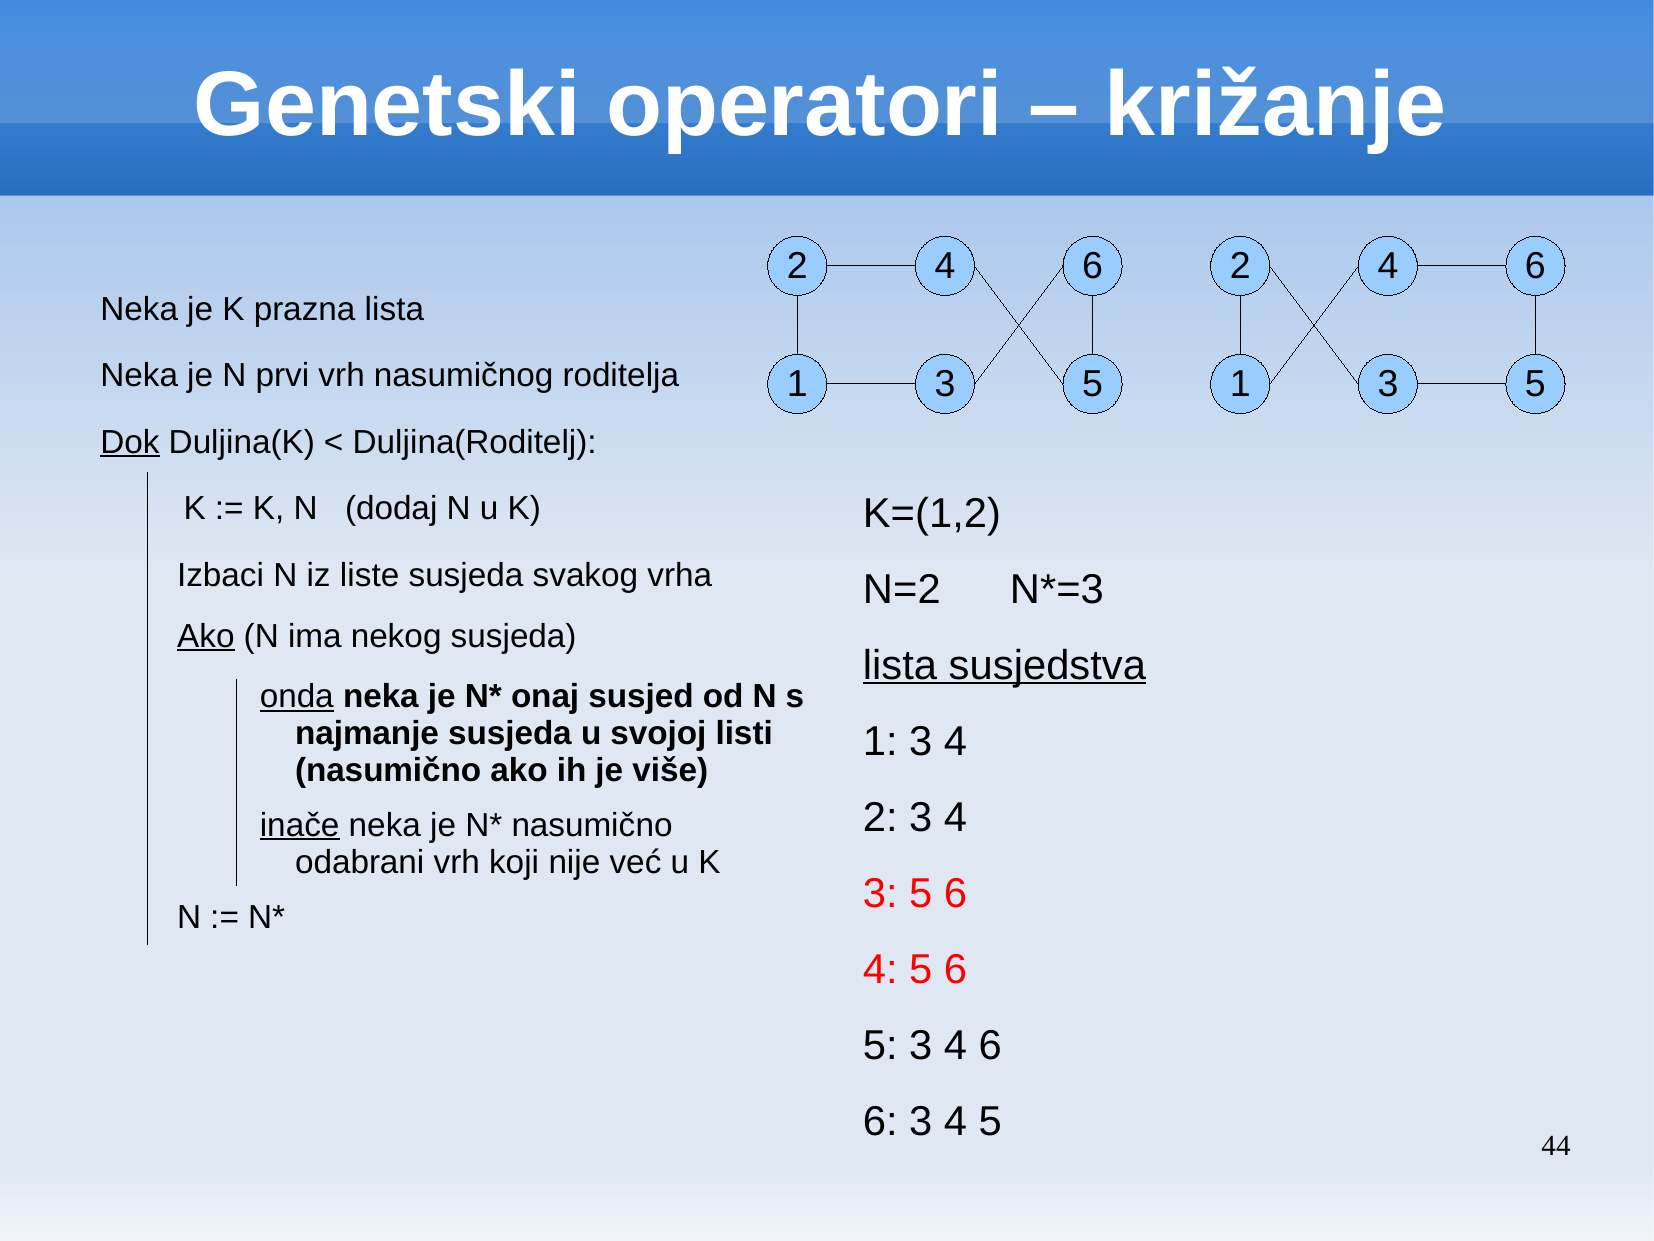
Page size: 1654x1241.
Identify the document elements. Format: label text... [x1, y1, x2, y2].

text_box 3 [915, 354, 975, 414]
text_box 5 [1505, 354, 1566, 414]
title Genetski operatori – križanje [76, 0, 1565, 208]
text_box 4 [915, 236, 975, 296]
text_box 1 [1210, 354, 1270, 414]
list Neka je K prazna lista Neka je N prvi vrh nasumičnog roditelja Dok Duljina(K) < Duljina(Roditelj): K := K, N (dodaj N u K) Izbaci N iz liste susjeda svakog vrha Ako (N ima nekog susjeda) onda neka je N* onaj susjed od N s najmanje susjeda u svojoj listi (nasumično ako ih je više) inače neka je N* nasumično odabrani vrh koji nije već u K N := N* [82, 290, 809, 1134]
text_box 5 [1062, 354, 1123, 414]
text_box 2 [1210, 236, 1270, 296]
text_box 1 [767, 354, 827, 414]
picture [0, 0, 1654, 1241]
text_box 4 [1358, 236, 1418, 296]
text_box 2 [767, 236, 827, 296]
text_box 3 [1358, 354, 1418, 414]
list K=(1,2) N=2 N*=3 lista susjedstva 1: 3 4 2: 3 4 3: 5 6 4: 5 6 5: 3 4 6 6: 3 4 5 [845, 290, 1572, 1211]
text_box 6 [1063, 236, 1123, 296]
text_box 6 [1505, 236, 1566, 296]
